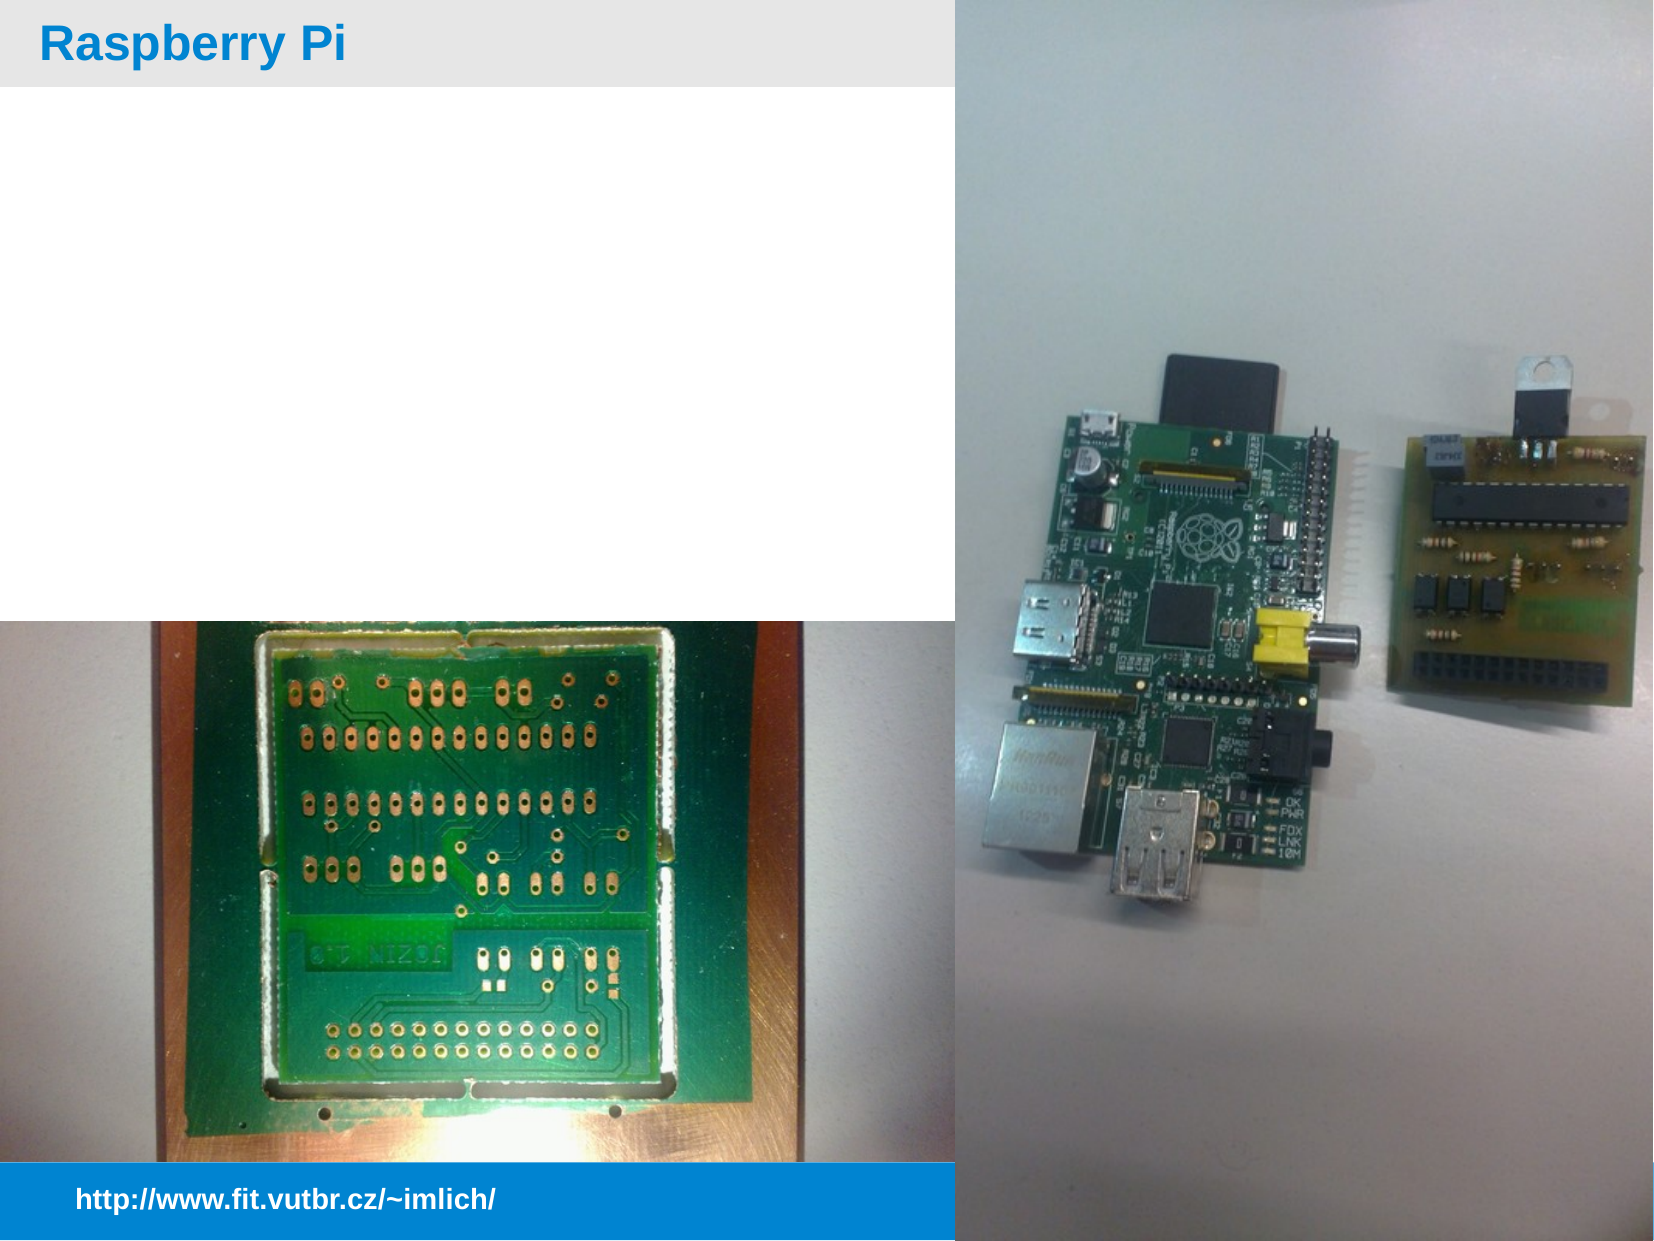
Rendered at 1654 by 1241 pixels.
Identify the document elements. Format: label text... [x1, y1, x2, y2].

picture [0, 0, 1653, 1241]
title Raspberry Pi [39, 5, 955, 81]
